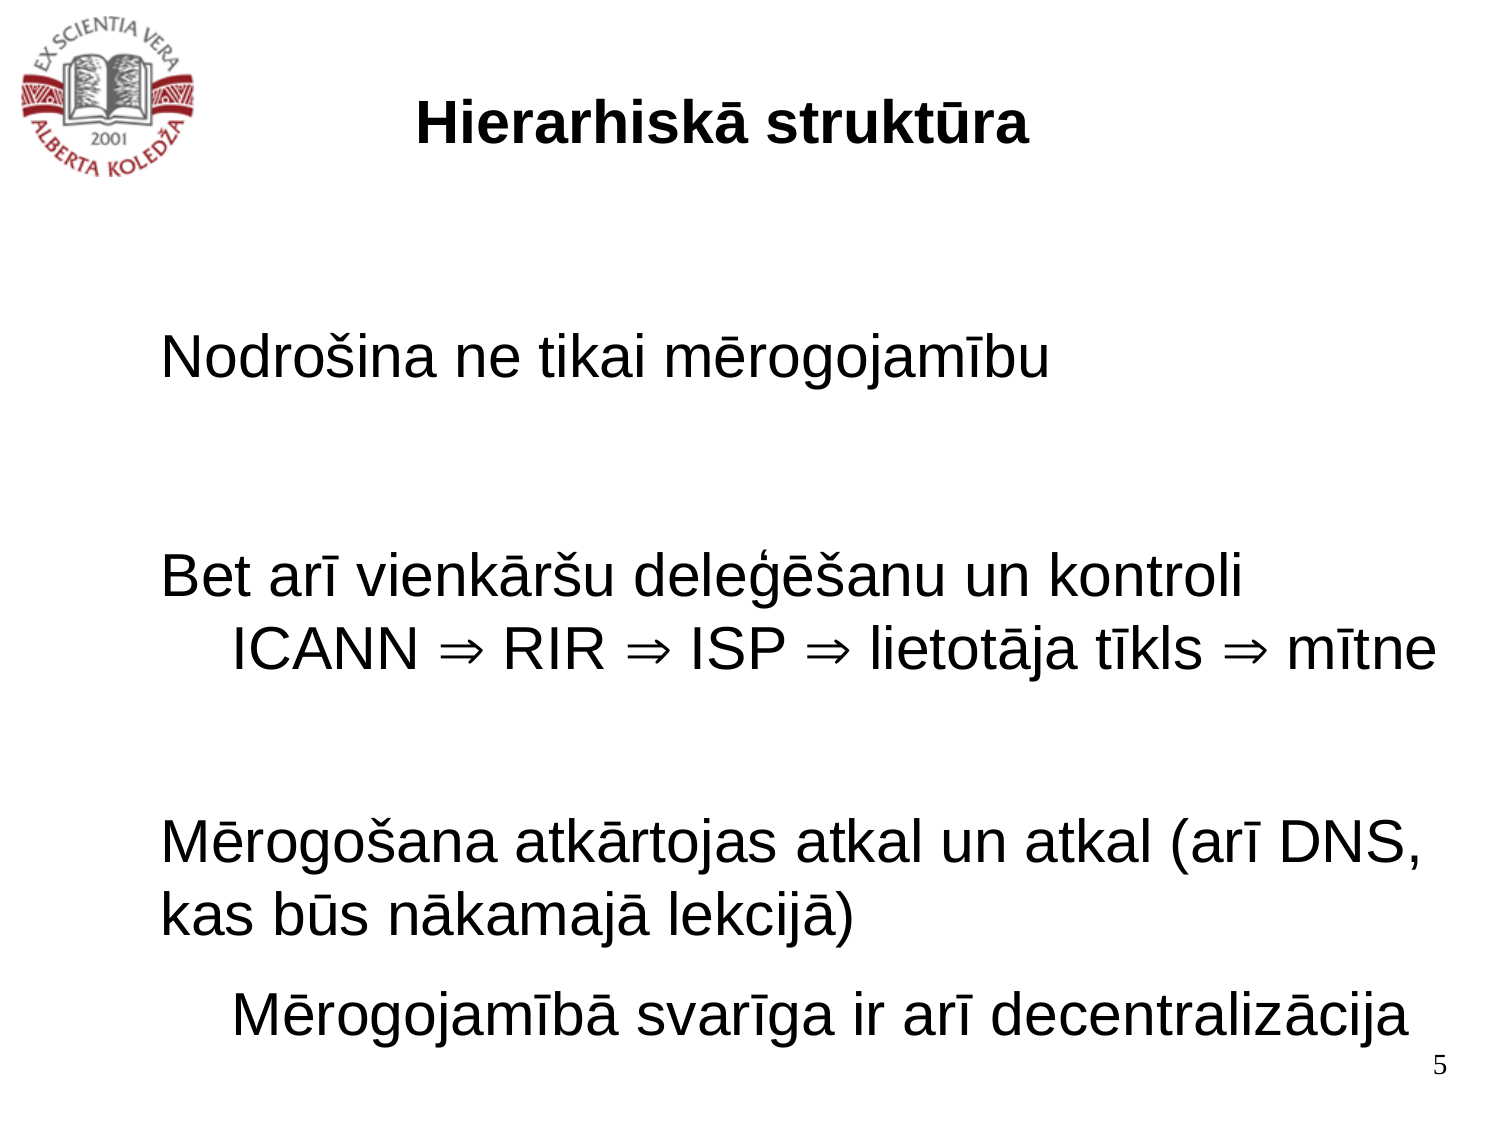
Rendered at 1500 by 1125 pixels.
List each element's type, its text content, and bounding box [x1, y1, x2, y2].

list Nodrošina ne tikai mērogojamību Bet arī vienkāršu deleģēšanu un kontroli ICANN  RIR  ISP  lietotāja tīkls  mītne Mērogošana atkārtojas atkal un atkal (arī DNS, kas būs nākamajā lekcijā) Mērogojamībā svarīga ir arī decentralizācija [74, 200, 1463, 1101]
title Hierarhiskā struktūra [50, 62, 1374, 175]
picture [21, 16, 194, 177]
text_box <skaitlis> [1312, 1037, 1463, 1101]
